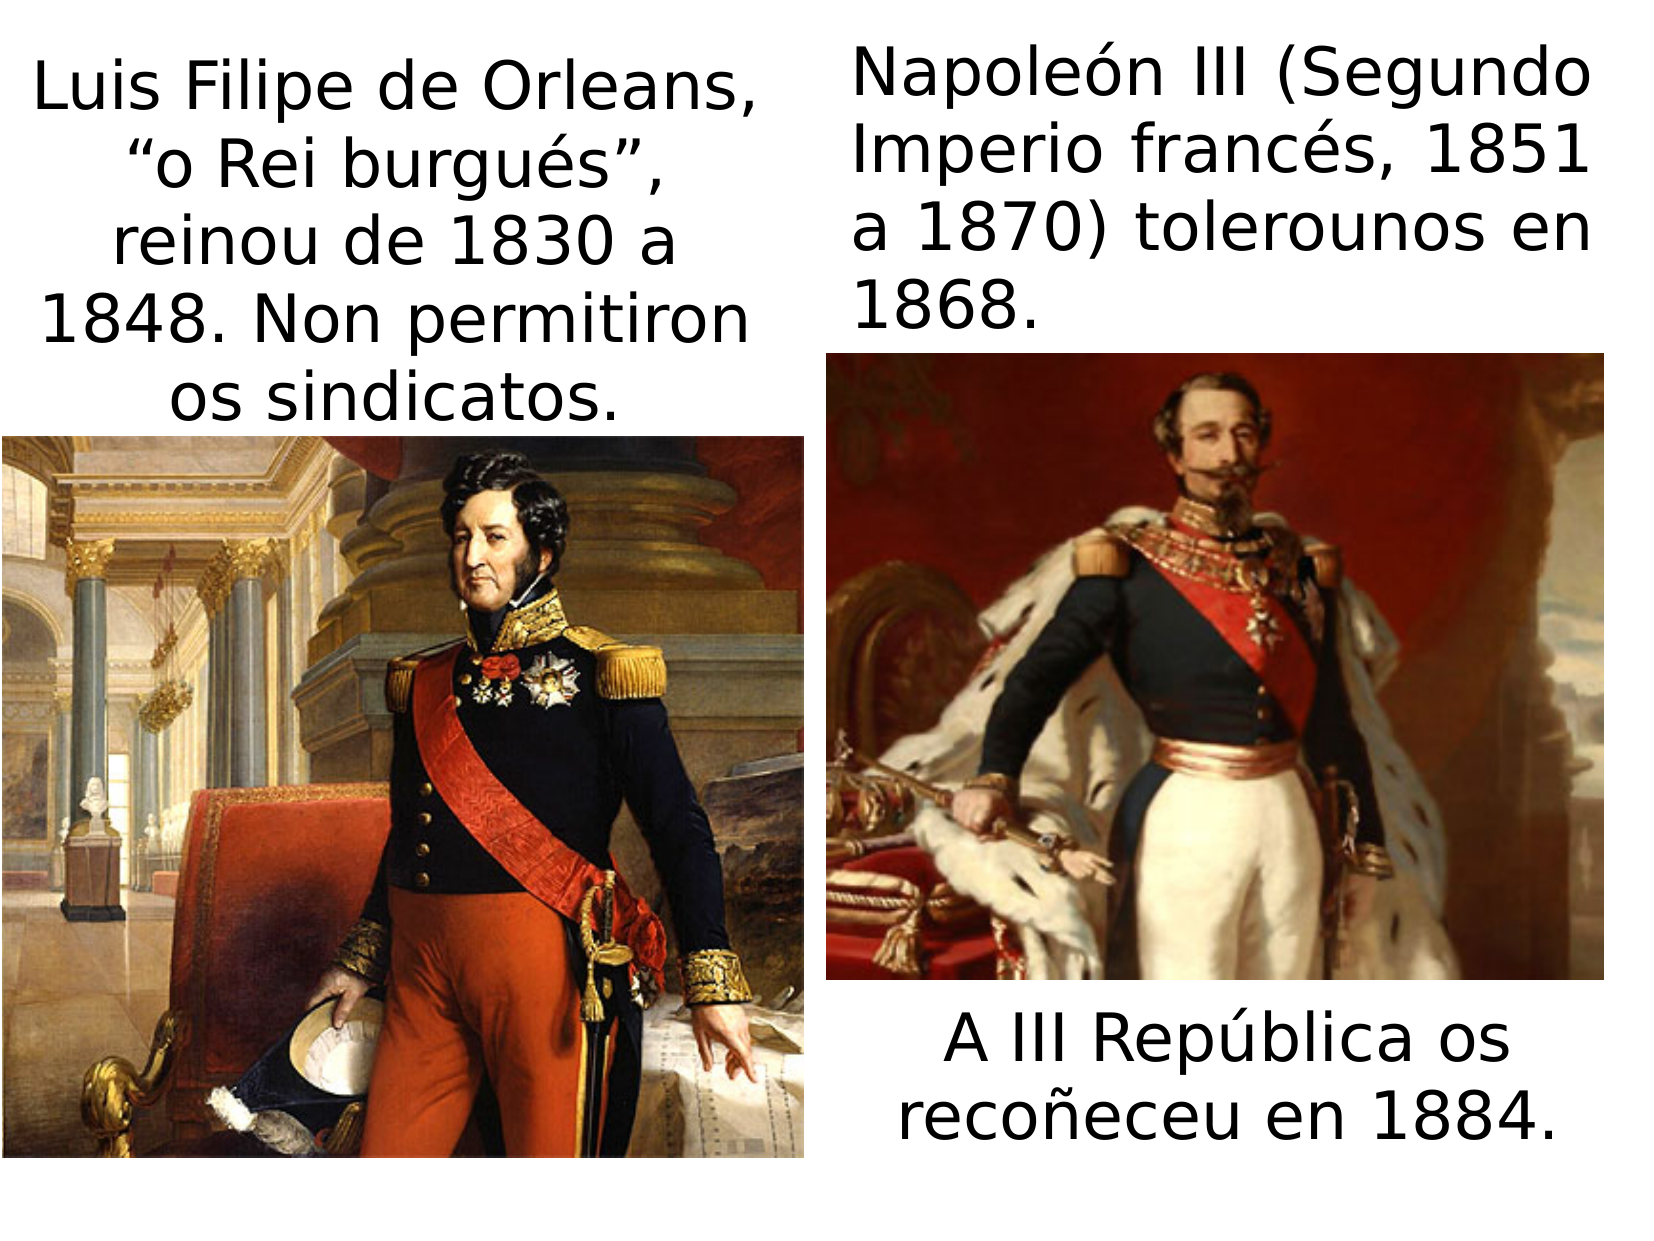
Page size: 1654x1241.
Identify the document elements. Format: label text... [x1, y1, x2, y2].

subtitle Luis Filipe de Orleans, “o Rei burgués”, reinou de 1830 a 1848. Non permitiron os sindicatos. [23, 47, 768, 436]
text_box Napoleón III (Segundo Imperio francés, 1851 a 1870) tolerounos en 1868. [850, 23, 1595, 354]
picture [2, 436, 804, 1158]
picture [826, 353, 1604, 980]
text_box A III República os recoñeceu en 1884. [838, 992, 1619, 1163]
